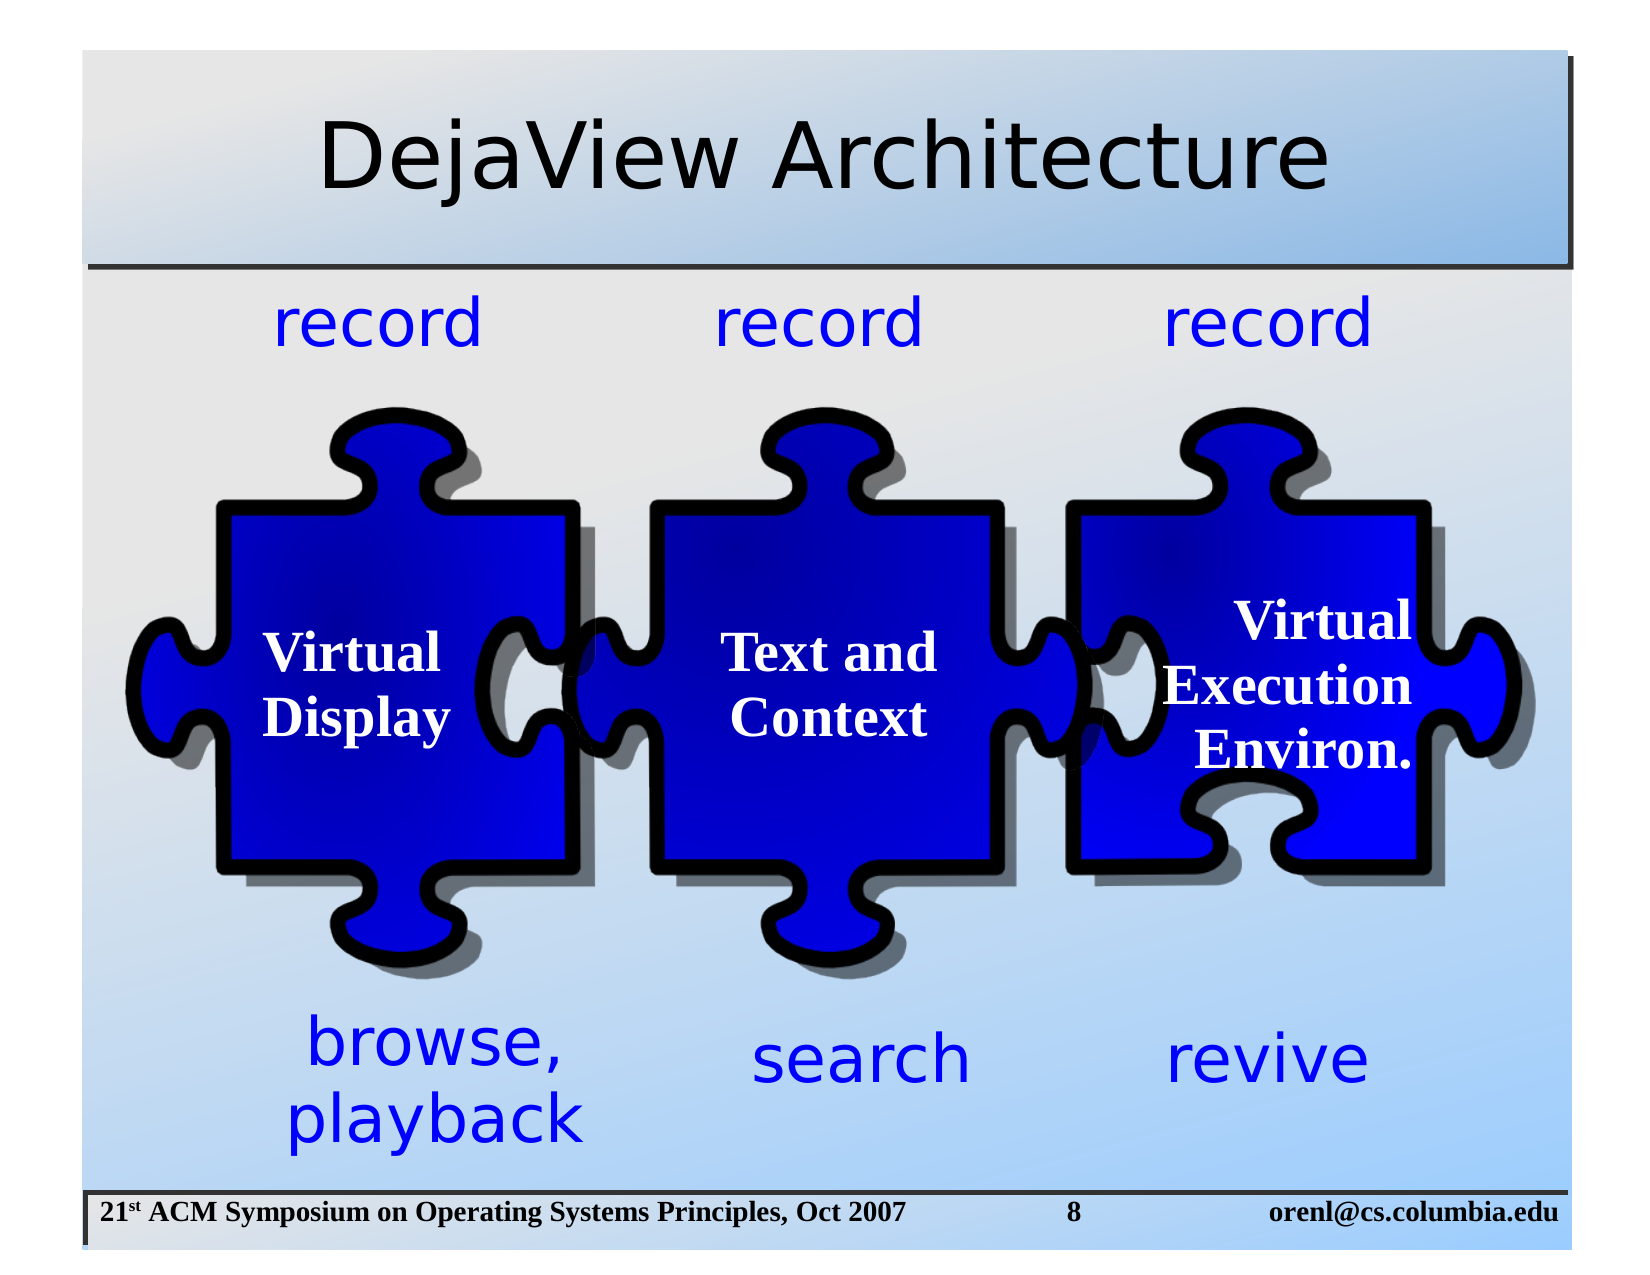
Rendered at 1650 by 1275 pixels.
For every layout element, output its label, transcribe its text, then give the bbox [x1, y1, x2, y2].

list revive [1087, 1005, 1455, 1122]
list record [1085, 269, 1452, 386]
title DejaView Architecture [82, 50, 1568, 264]
list search [637, 1005, 1042, 1181]
list record [194, 269, 562, 386]
list browse, playback [187, 988, 638, 1159]
list record [636, 269, 1003, 386]
picture [88, 363, 1565, 1006]
